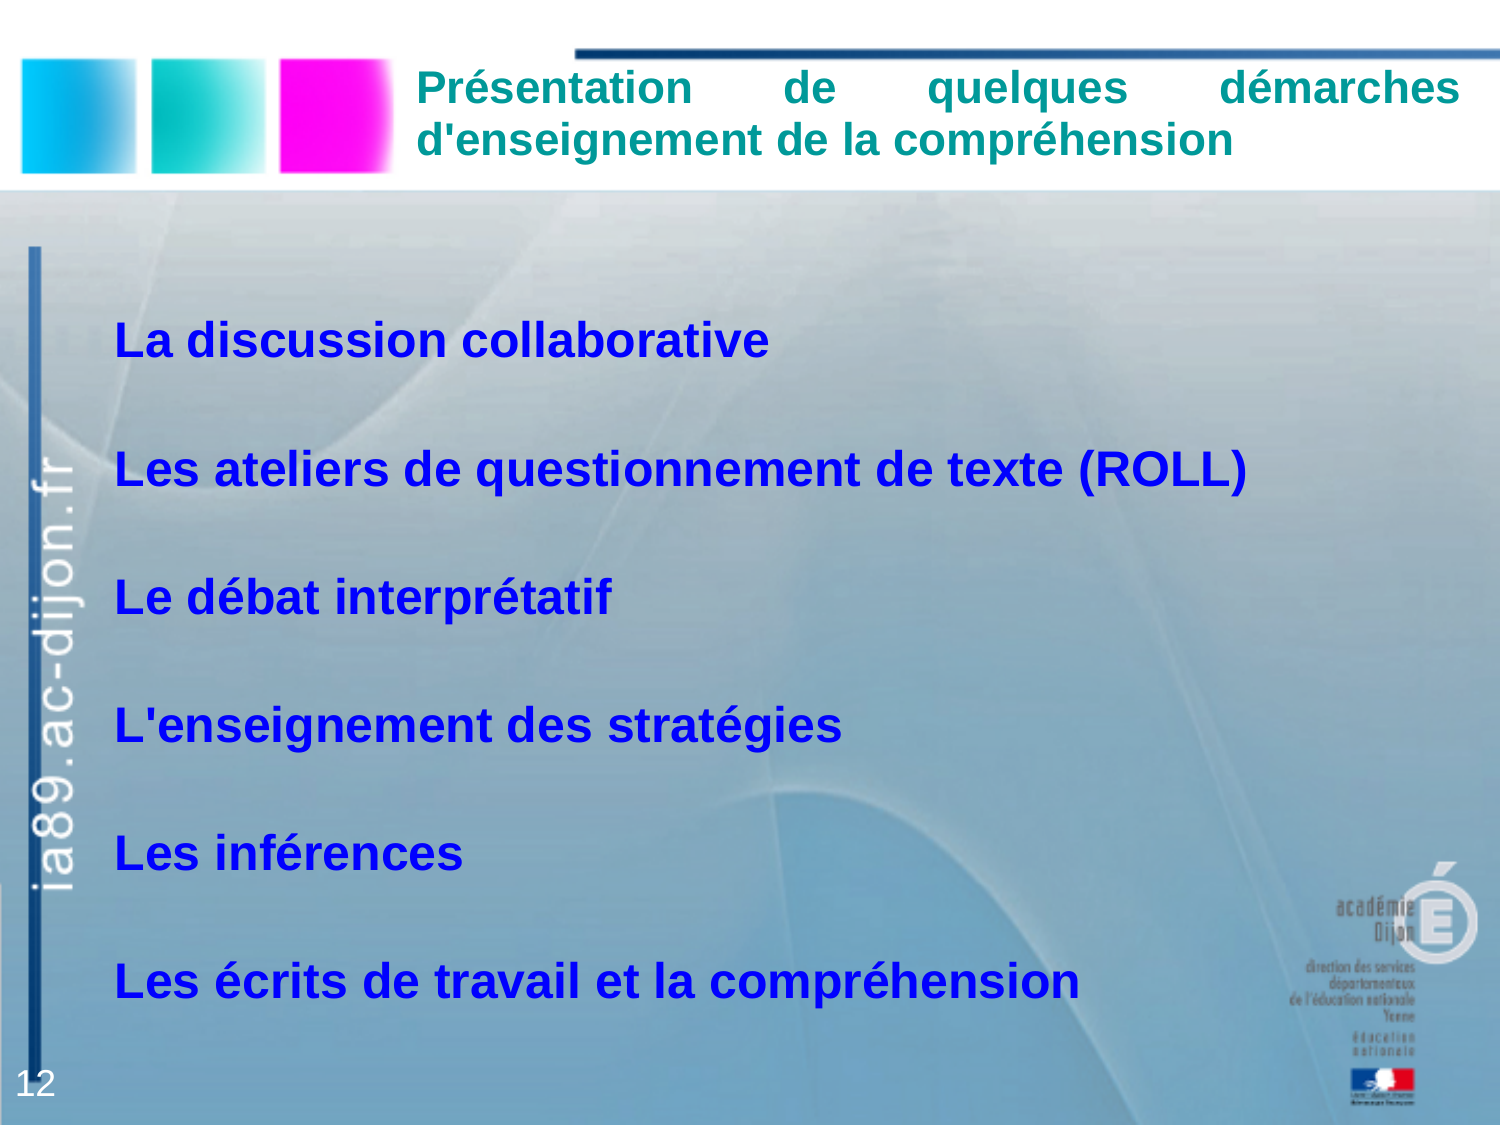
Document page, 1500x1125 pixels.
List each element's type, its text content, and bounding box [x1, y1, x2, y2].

subtitle La discussion collaborative Les ateliers de questionnement de texte (ROLL) Le débat interprétatif L'enseignement des stratégies Les inférences Les écrits de travail et la compréhension [114, 271, 1418, 1125]
text_box <numéro> [0, 1051, 657, 1123]
picture [0, 0, 1500, 1125]
title Présentation de quelques démarches d'enseignement de la compréhension [401, 42, 1477, 185]
